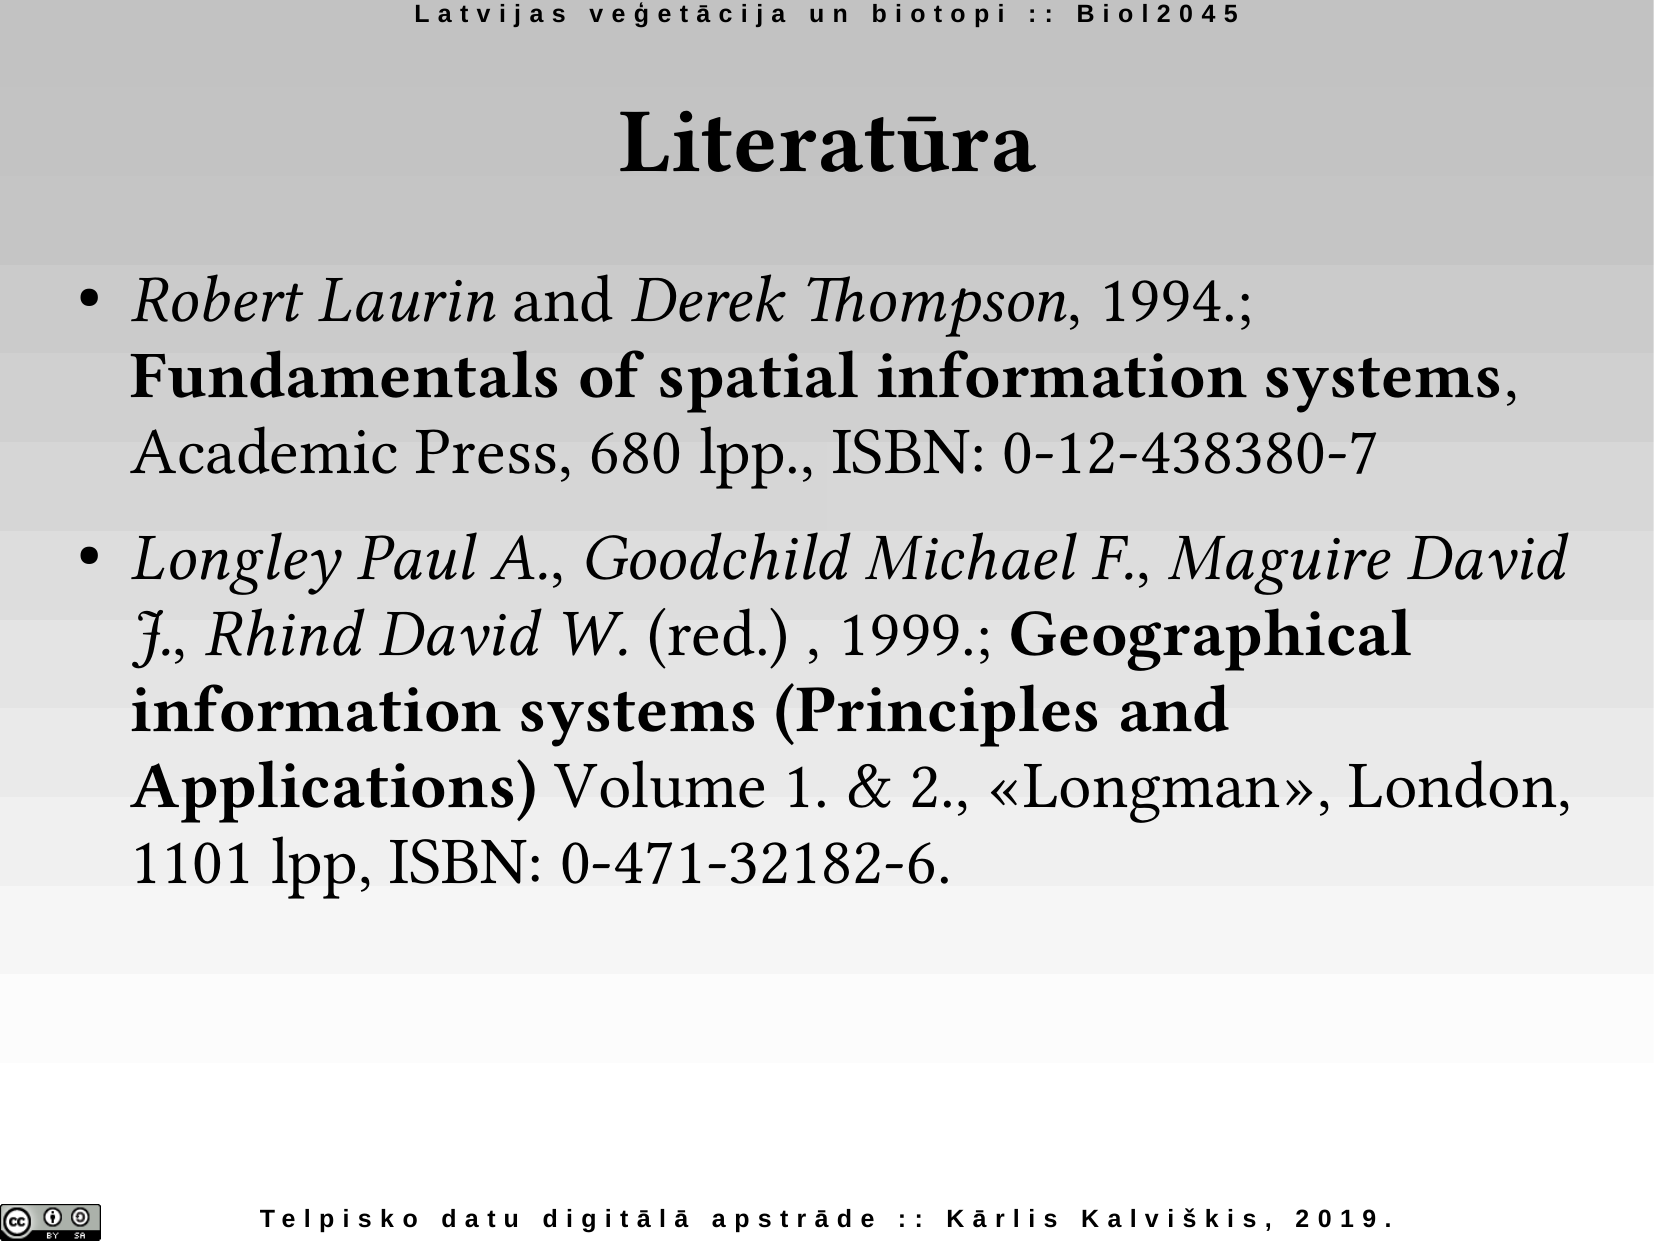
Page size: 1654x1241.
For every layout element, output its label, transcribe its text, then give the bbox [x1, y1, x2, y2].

list Robert Laurin and Derek Thompson, 1994.; Fundamentals of spatial information systems, Academic Press, 680 lpp., ISBN: 0-12-438380-7 Longley Paul A., Goodchild Michael F., Maguire David J., Rhind David W. (red.) , 1999.; Geographical information systems (Principles and Applications) Volume 1. & 2., «Longman», London, 1101 lpp, ISBN: 0-471-32182-6. [59, 261, 1596, 1175]
picture [0, 0, 1654, 1241]
title Literatūra [59, 37, 1596, 246]
